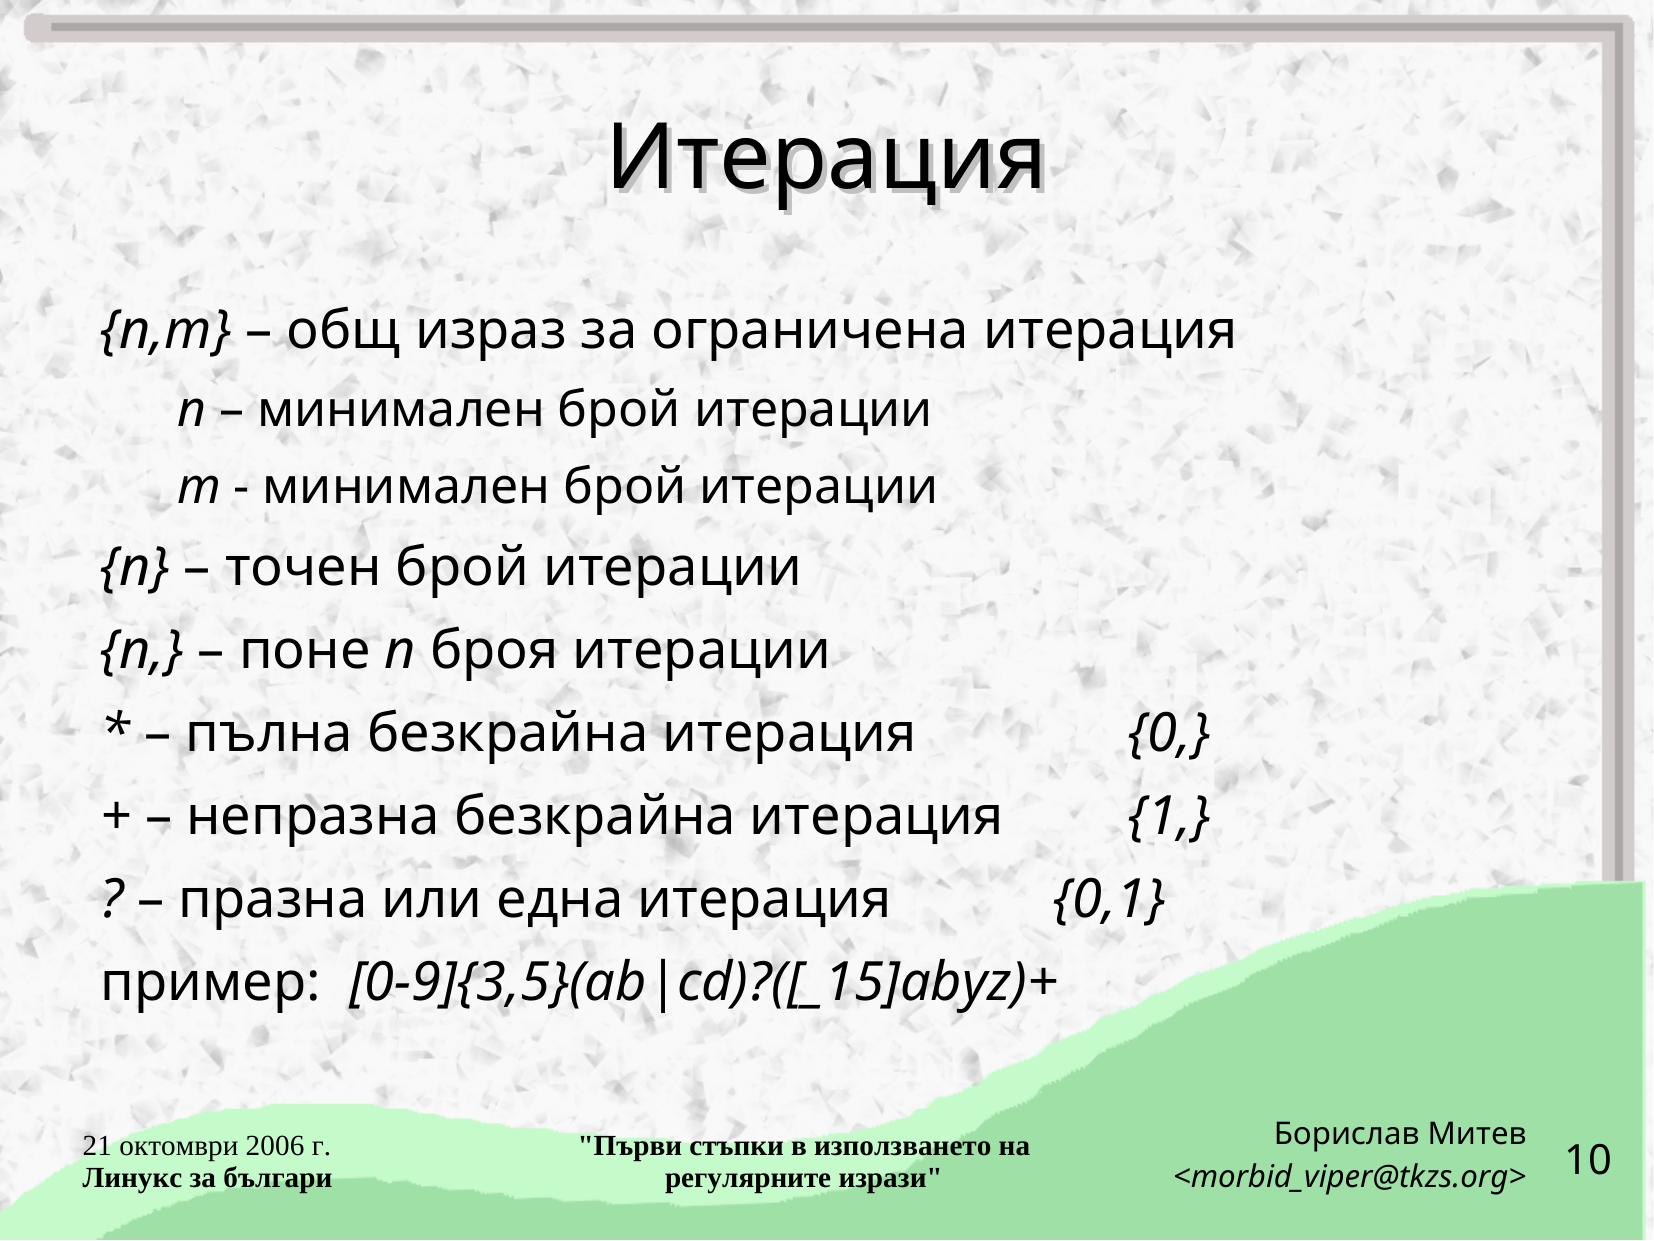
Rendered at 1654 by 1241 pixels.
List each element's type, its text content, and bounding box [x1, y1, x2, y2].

list {n,m} – общ израз за ограничена итерация n – минимален брой итерации m - минимален брой итерации {n} – точен брой итерации {n,} – поне n броя итерации * – пълна безкрайна итерация {0,} + – непразна безкрайна итерация {1,} ? – празна или една итерация {0,1} пример: [0-9]{3,5}(ab|cd)?([_15]abyz)+ [82, 290, 1571, 1109]
title Итерация [82, 49, 1571, 257]
picture [0, 0, 1654, 1240]
